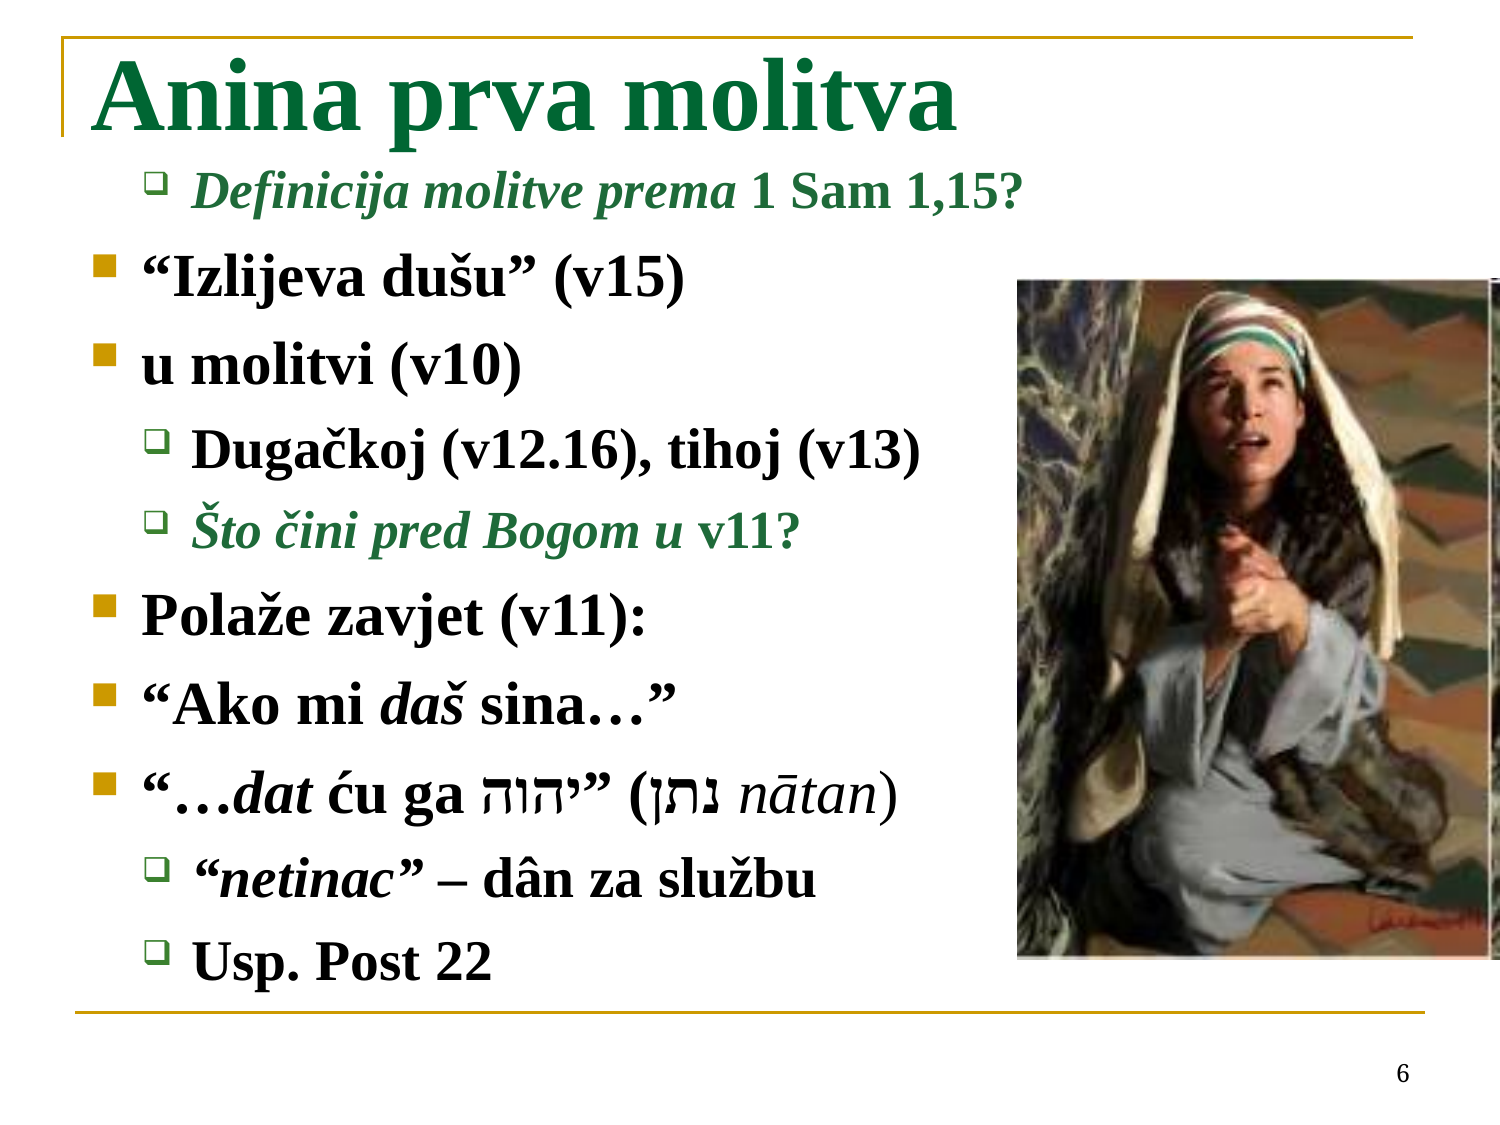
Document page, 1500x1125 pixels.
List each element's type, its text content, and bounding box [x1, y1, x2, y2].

text_box <number> [1074, 1024, 1426, 1100]
title Anina prva molitva [75, 19, 1426, 147]
picture [1017, 278, 1500, 960]
list Definicija molitve prema 1 Sam 1,15? “Izlijeva dušu” (v15) u molitvi (v10) Dugačkoj (v12.16), tihoj (v13) Što čini pred Bogom u v11? Polaže zavjet (v11): “Ako mi daš sina…” “…dat ću ga יהוה” (נתן nātan) “netinac” – dân za službu Usp. Post 22 [75, 147, 1426, 1006]
